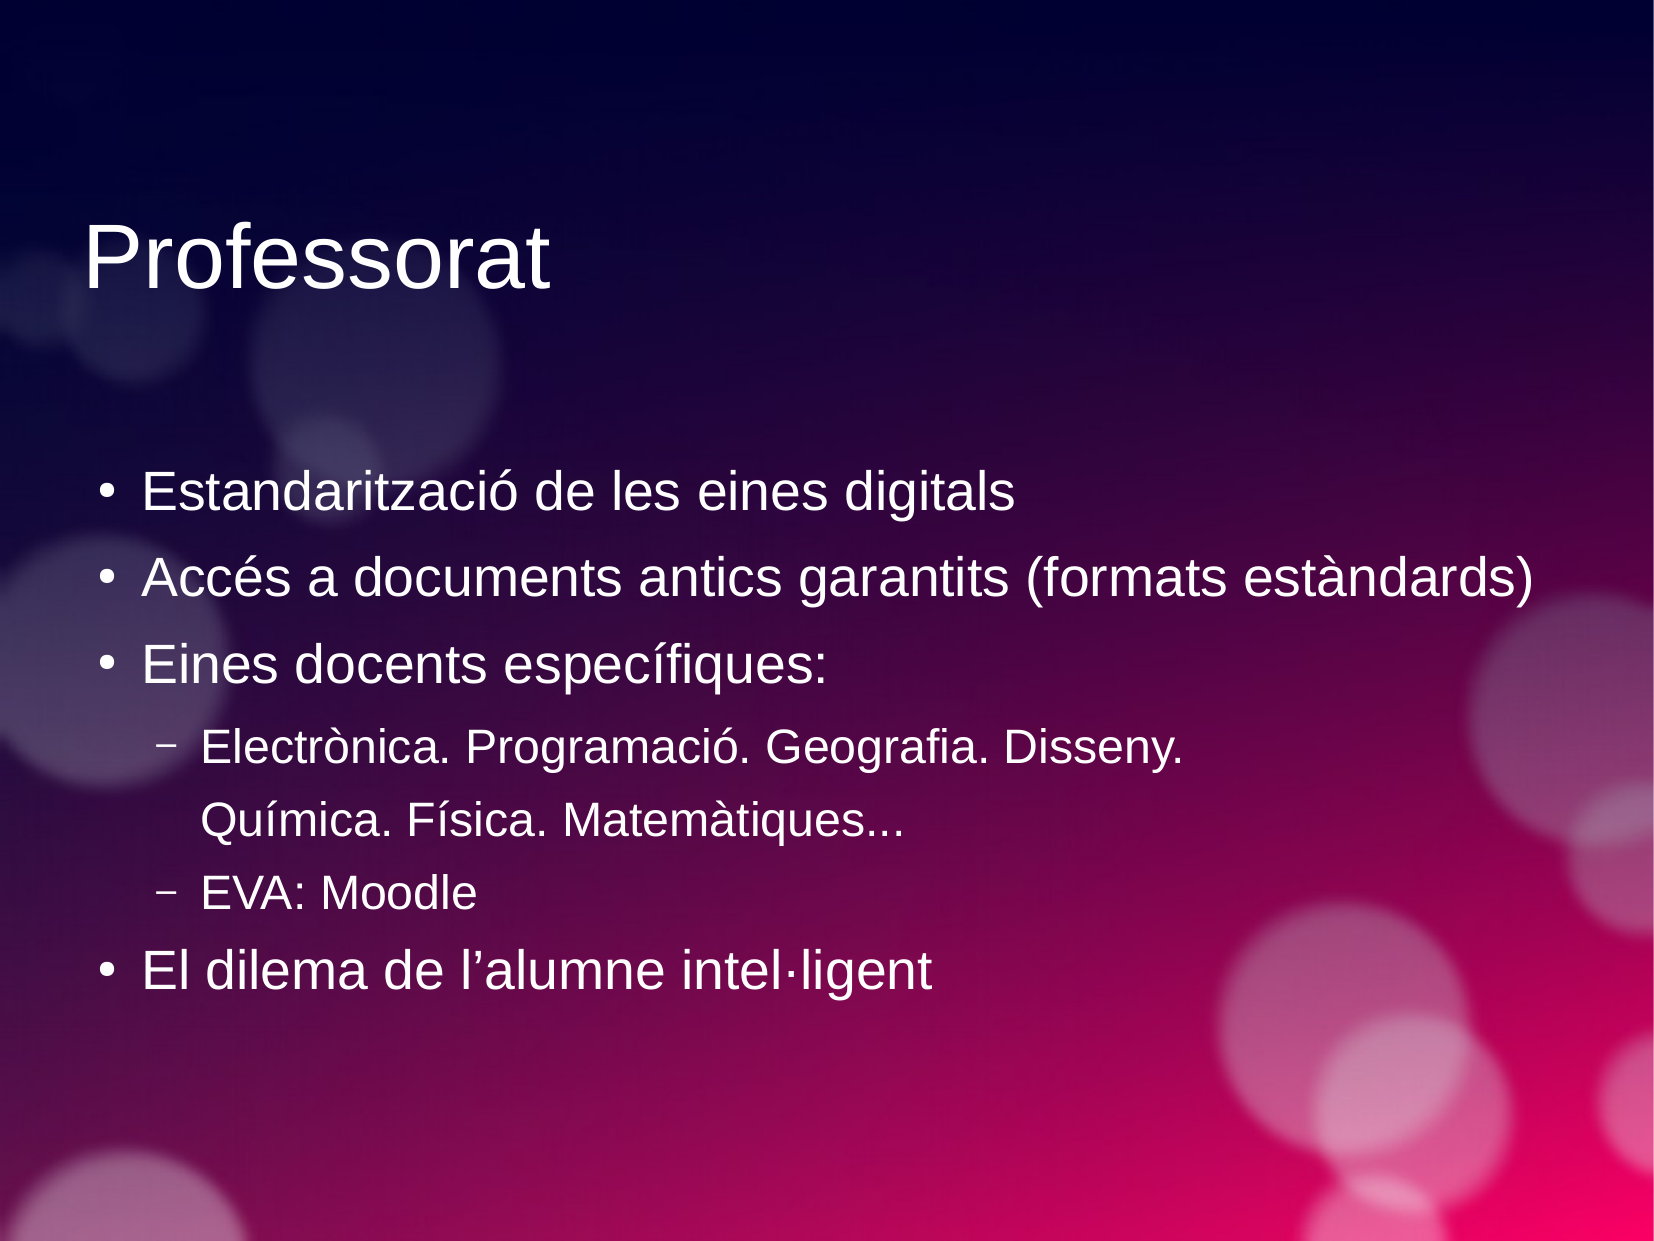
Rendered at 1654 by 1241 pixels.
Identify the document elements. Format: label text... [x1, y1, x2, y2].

picture [0, 0, 1654, 1241]
title Professorat [82, 153, 1571, 361]
list Estandarització de les eines digitals Accés a documents antics garantits (formats estàndards) Eines docents específiques: Electrònica. Programació. Geografia. Disseny. Química. Física. Matemàtiques... EVA: Moodle El dilema de l’alumne intel·ligent [82, 460, 1571, 1010]
